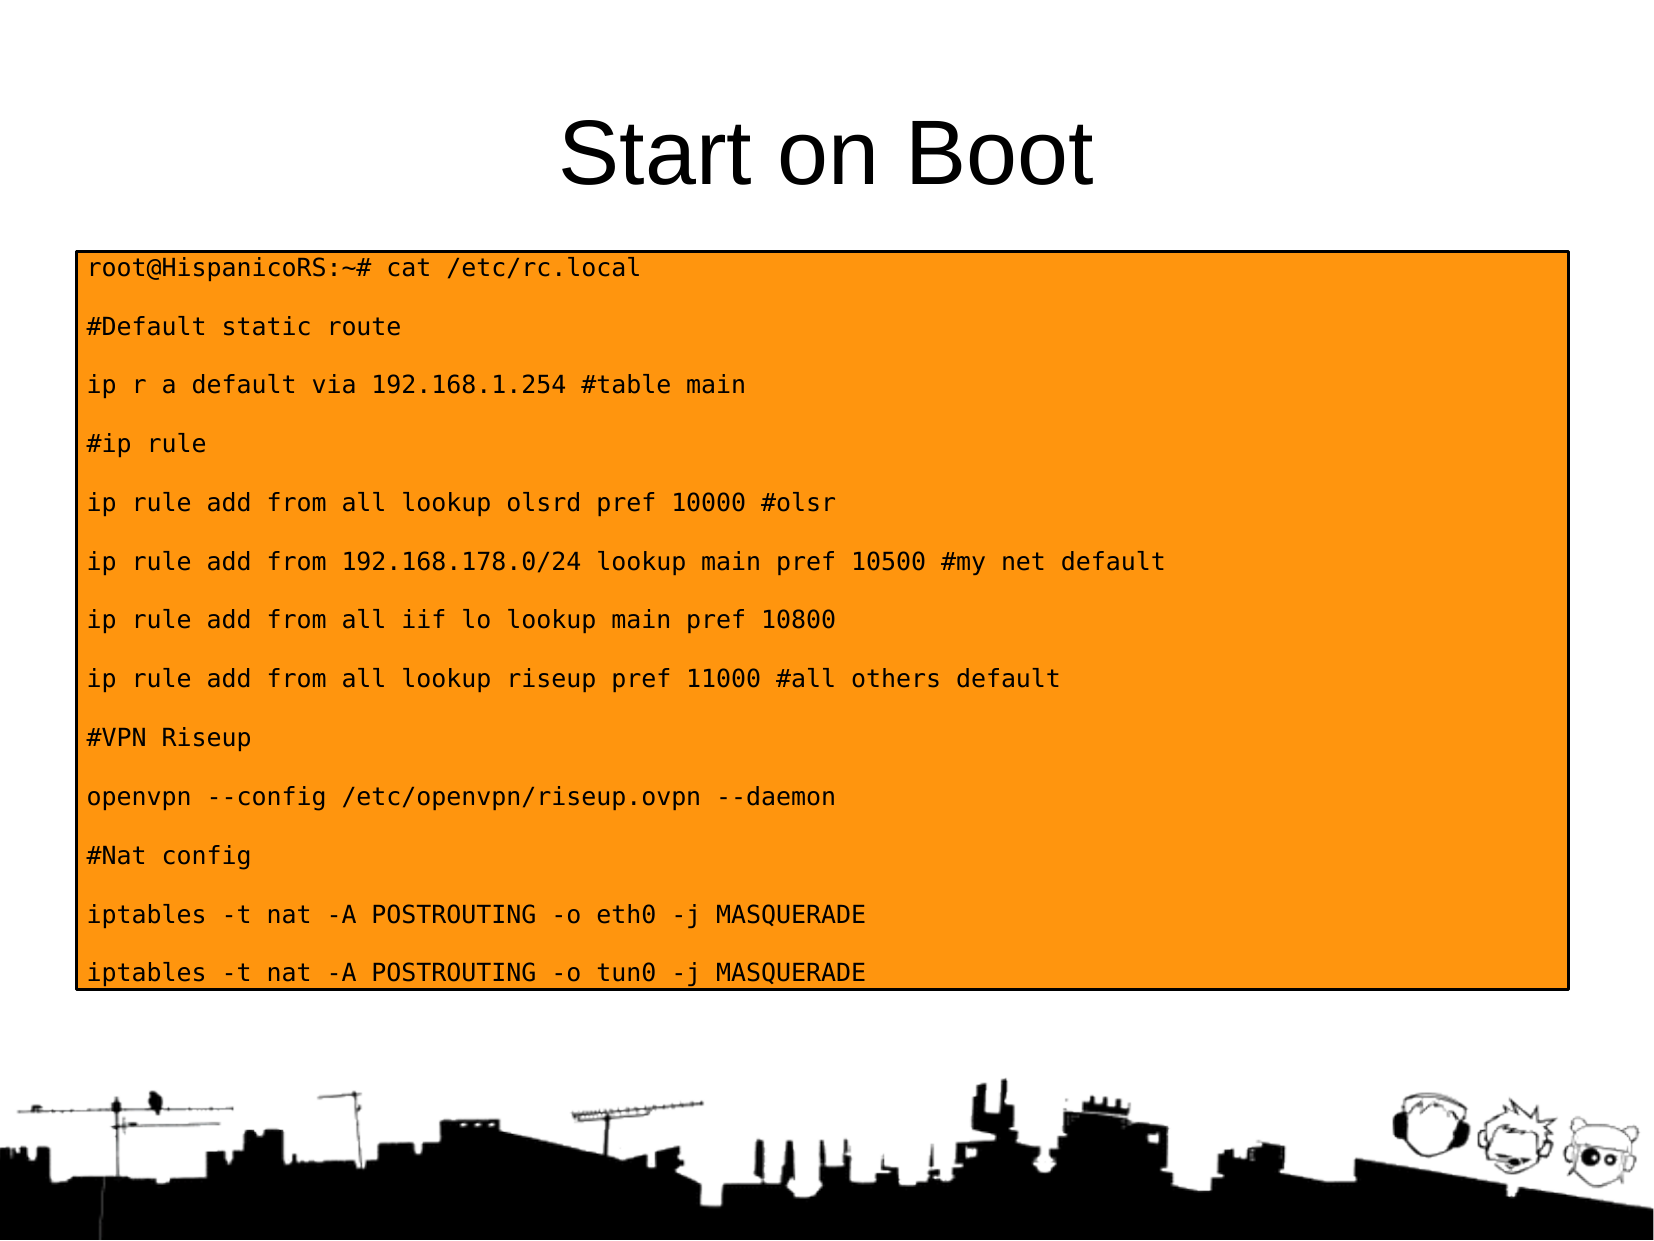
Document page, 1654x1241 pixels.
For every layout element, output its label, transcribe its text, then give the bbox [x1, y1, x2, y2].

title Start on Boot [82, 56, 1571, 250]
list root@HispanicoRS:~# cat /etc/rc.local #Default static route ip r a default via 192.168.1.254 #table main #ip rule ip rule add from all lookup olsrd pref 10000 #olsr ip rule add from 192.168.178.0/24 lookup main pref 10500 #my net default ip rule add from all iif lo lookup main pref 10800 ip rule add from all lookup riseup pref 11000 #all others default #VPN Riseup openvpn --config /etc/openvpn/riseup.ovpn --daemon #Nat config iptables -t nat -A POSTROUTING -o eth0 -j MASQUERADE iptables -t nat -A POSTROUTING -o tun0 -j MASQUERADE [76, 251, 1569, 990]
picture [0, 1077, 1654, 1240]
